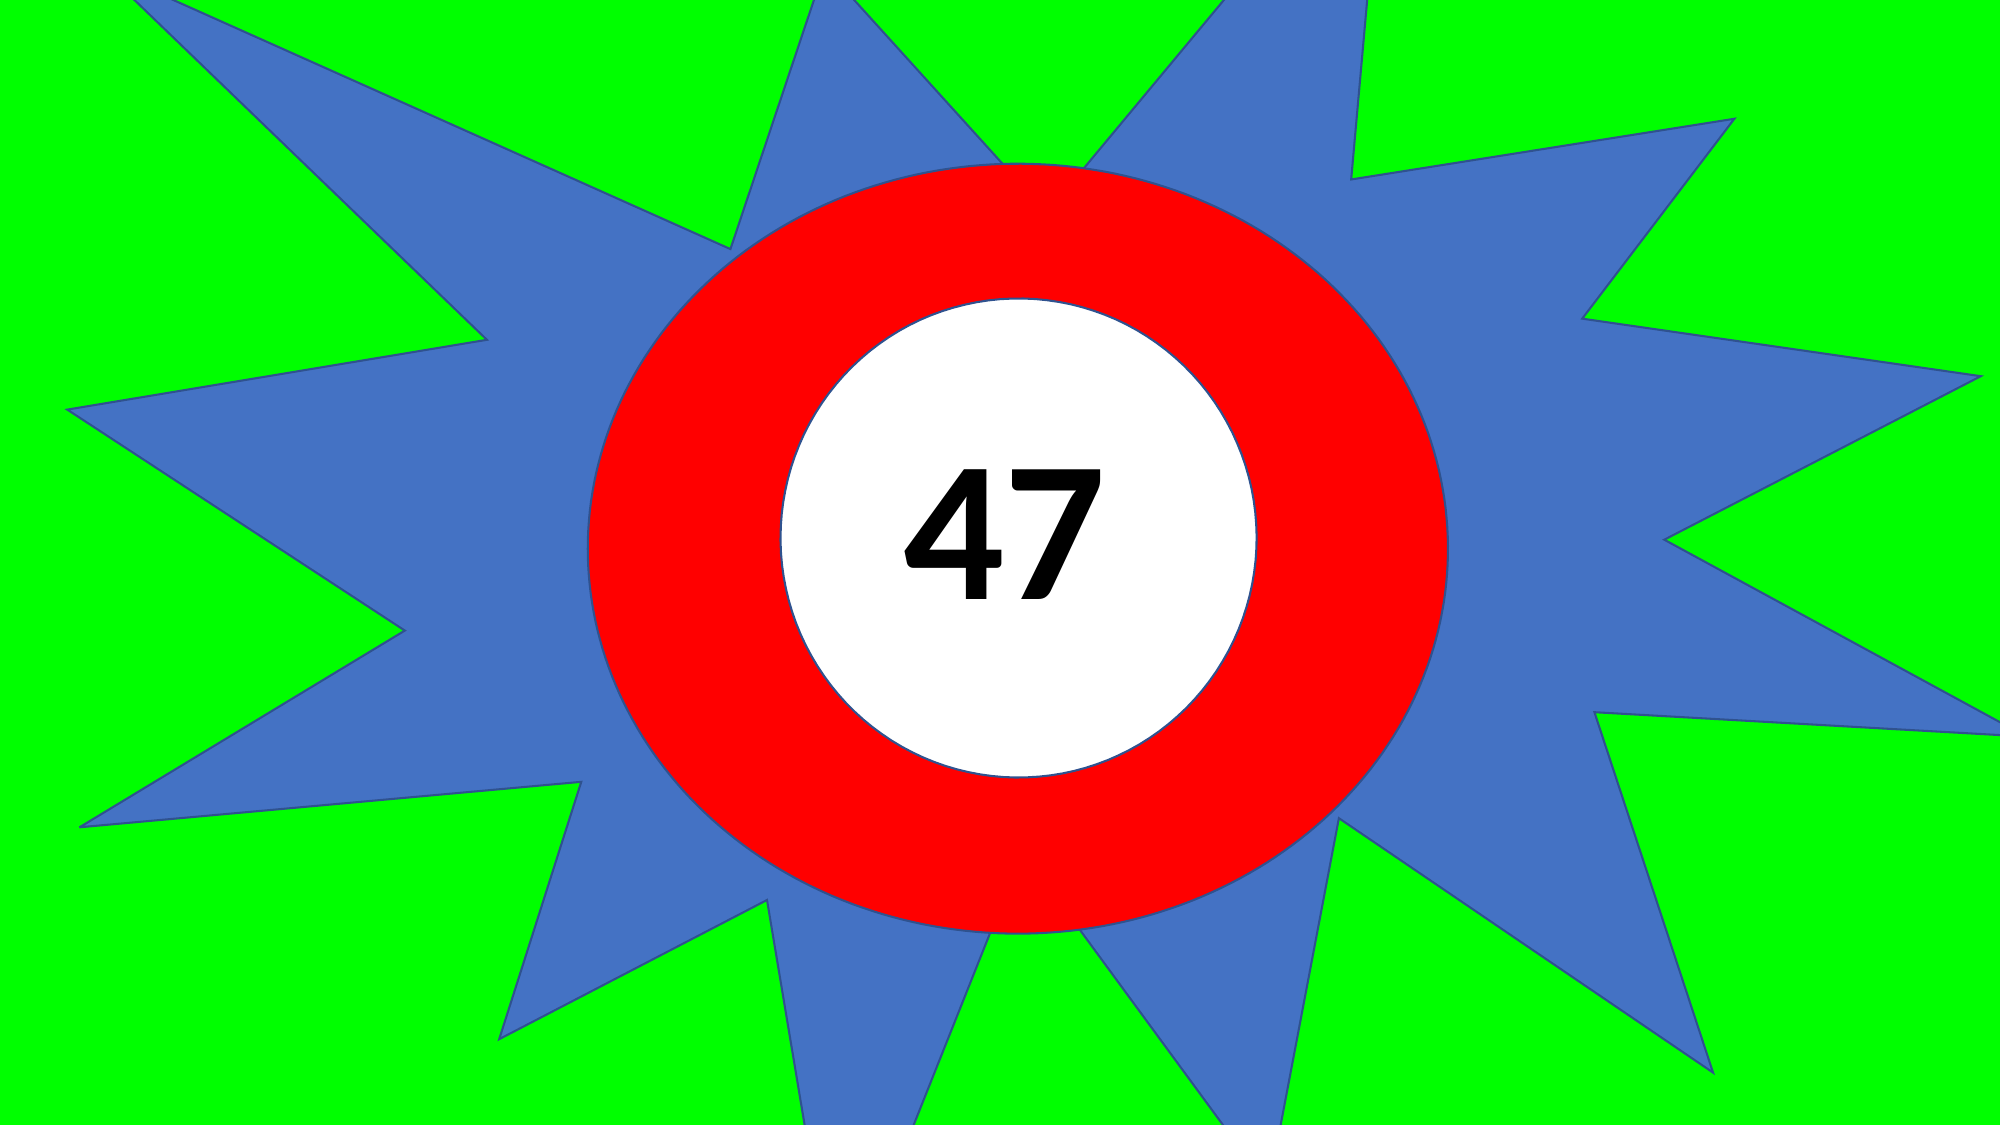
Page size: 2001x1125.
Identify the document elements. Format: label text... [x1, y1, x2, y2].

text_box 47 [888, 391, 1206, 650]
text_box [67, 0, 2000, 1125]
